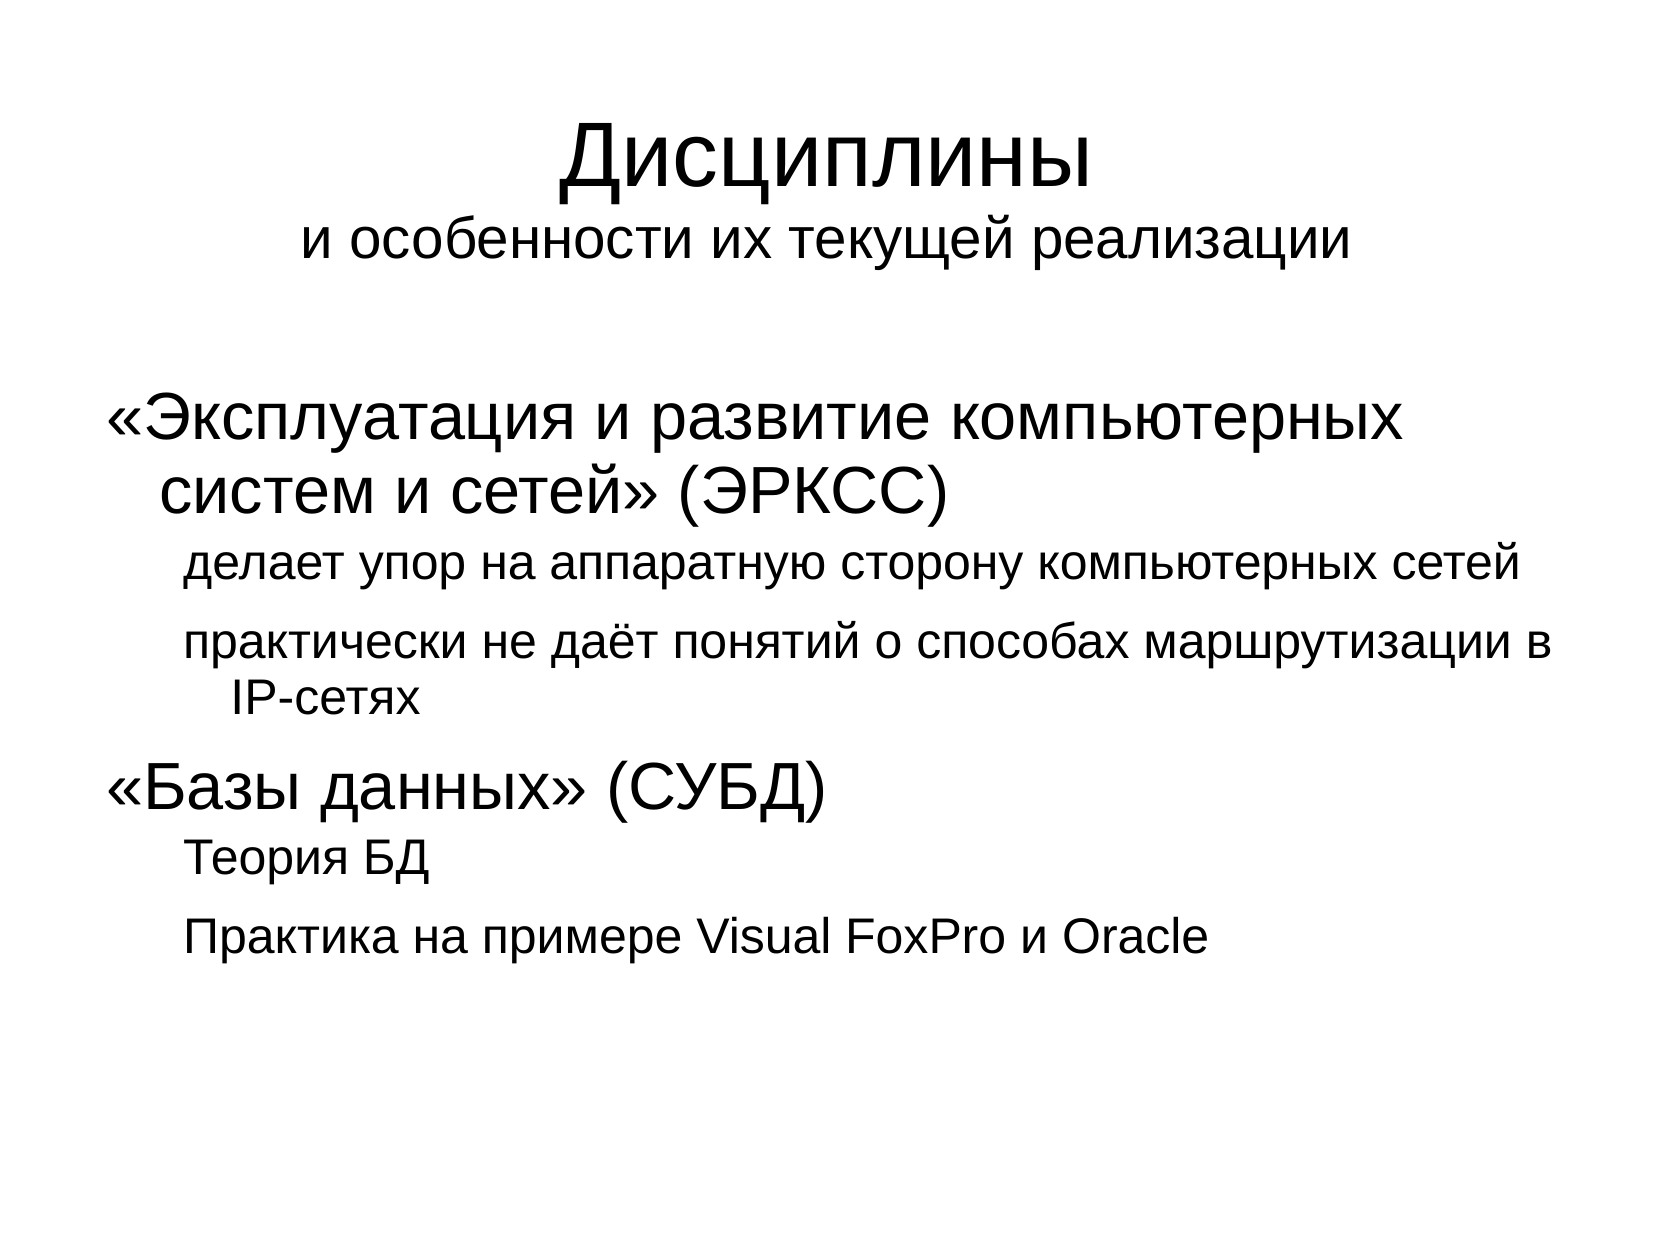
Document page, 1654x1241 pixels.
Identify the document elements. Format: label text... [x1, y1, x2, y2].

title Дисциплины и особенности их текущей реализации [82, 49, 1571, 325]
list «Эксплуатация и развитие компьютерных систем и сетей» (ЭРКСС) делает упор на аппаратную сторону компьютерных сетей практически не даёт понятий о способах маршрутизации в IP-сетях «Базы данных» (СУБД) Теория БД Практика на примере Visual FoxPro и Oracle [88, 378, 1577, 1123]
